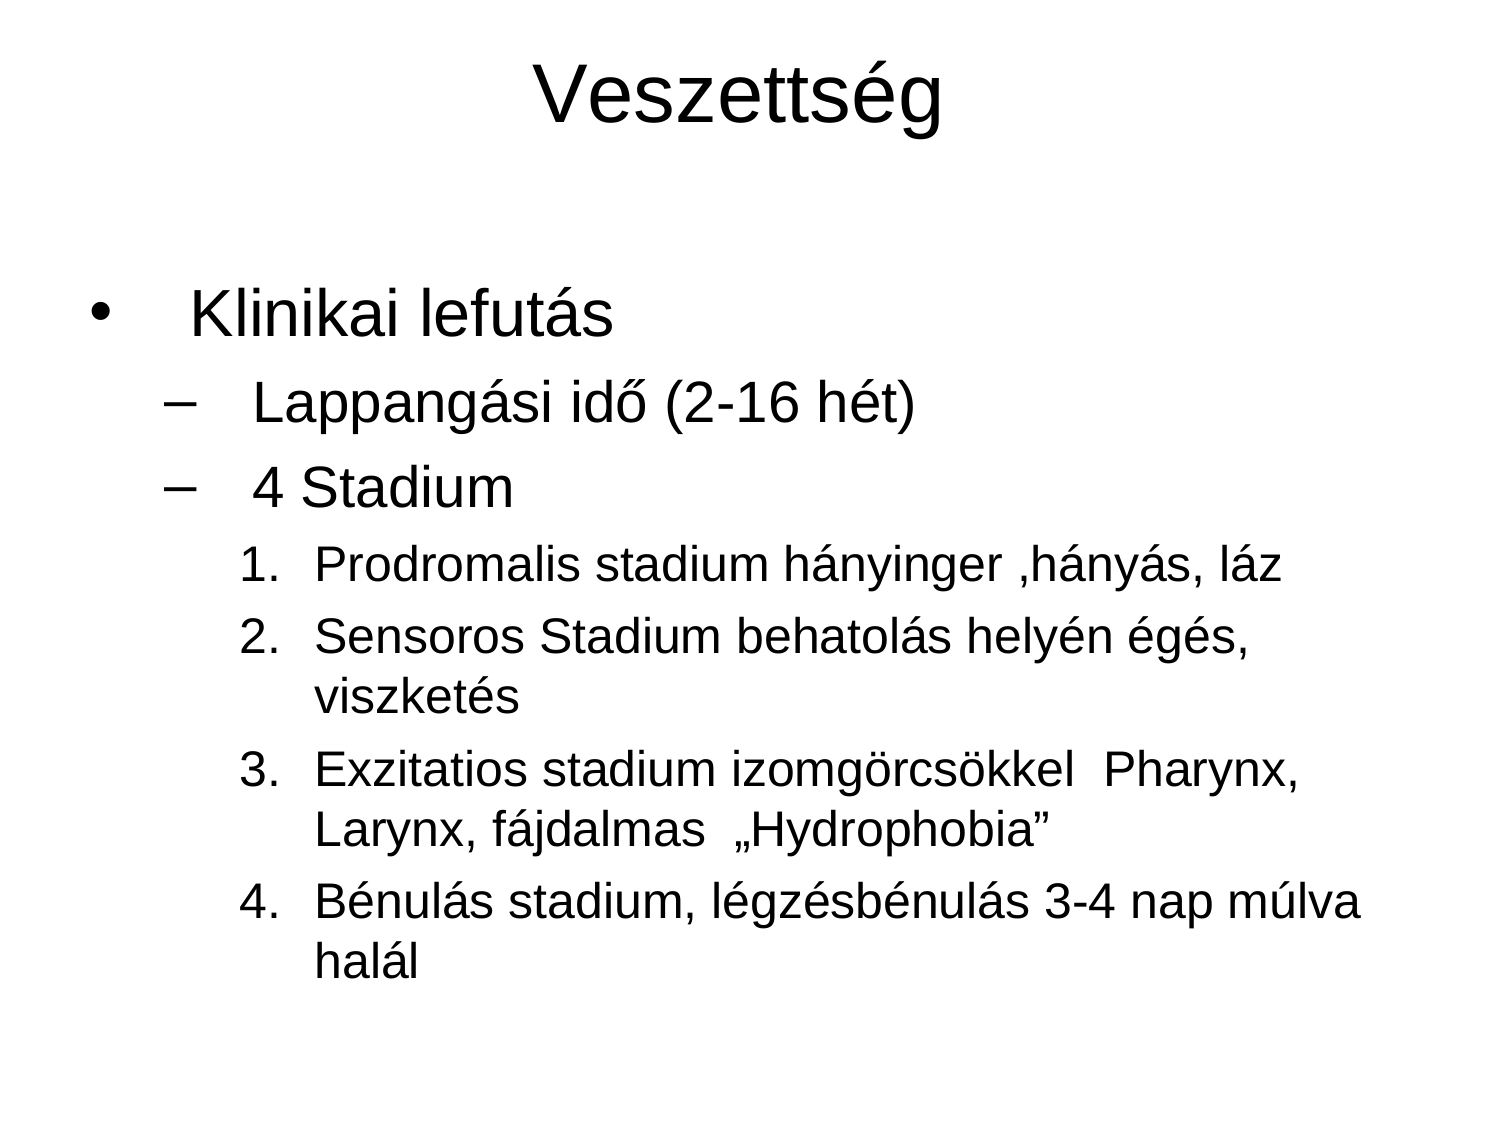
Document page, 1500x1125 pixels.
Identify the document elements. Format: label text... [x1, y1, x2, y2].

title Veszettség [75, 31, 1426, 247]
list Klinikai lefutás Lappangási idő (2-16 hét) 4 Stadium Prodromalis stadium hányinger ,hányás, láz Sensoros Stadium behatolás helyén égés, viszketés Exzitatios stadium izomgörcsökkel Pharynx, Larynx, fájdalmas „Hydrophobia” Bénulás stadium, légzésbénulás 3-4 nap múlva halál [75, 262, 1426, 1005]
